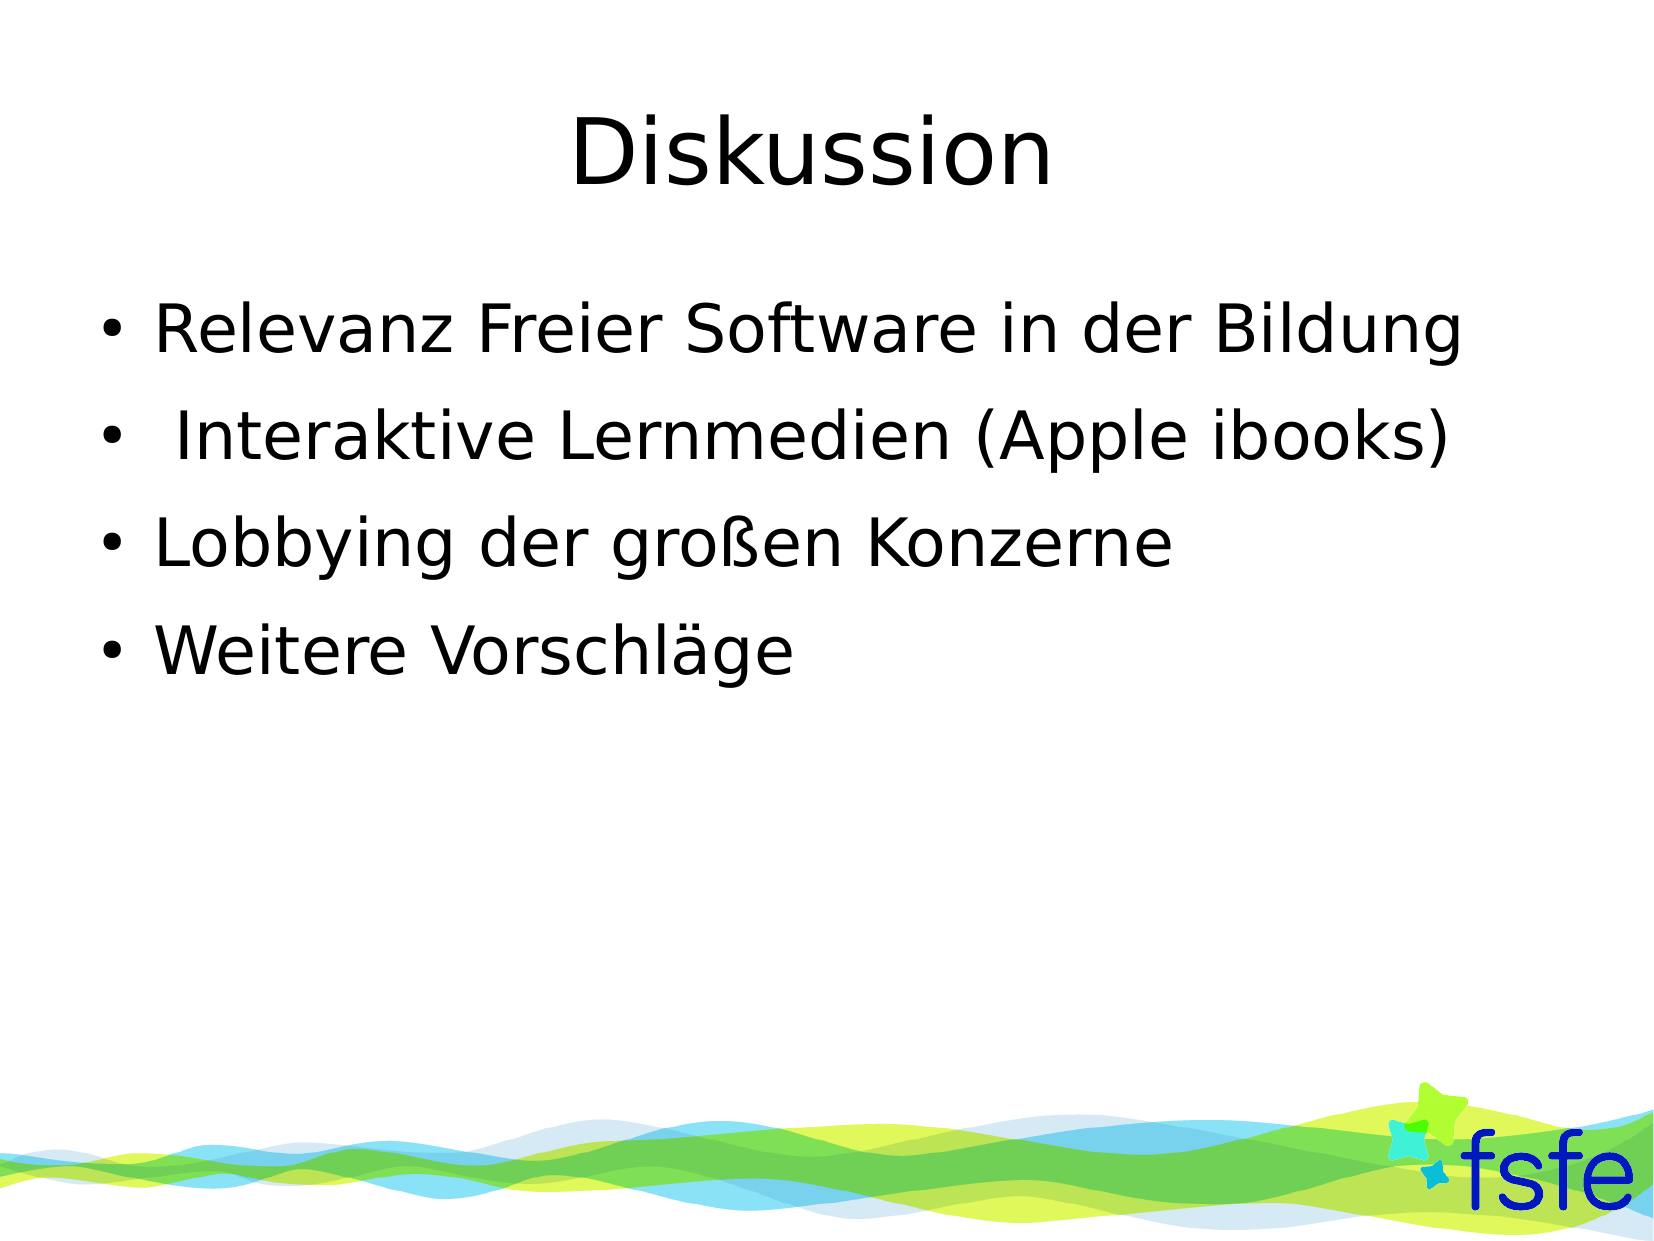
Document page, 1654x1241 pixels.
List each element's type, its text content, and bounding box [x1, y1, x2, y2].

picture [0, 1081, 1654, 1241]
list Relevanz Freier Software in der Bildung Interaktive Lernmedien (Apple ibooks) Lobbying der großen Konzerne Weitere Vorschläge [82, 290, 1571, 1197]
title Diskussion [82, 49, 1571, 257]
